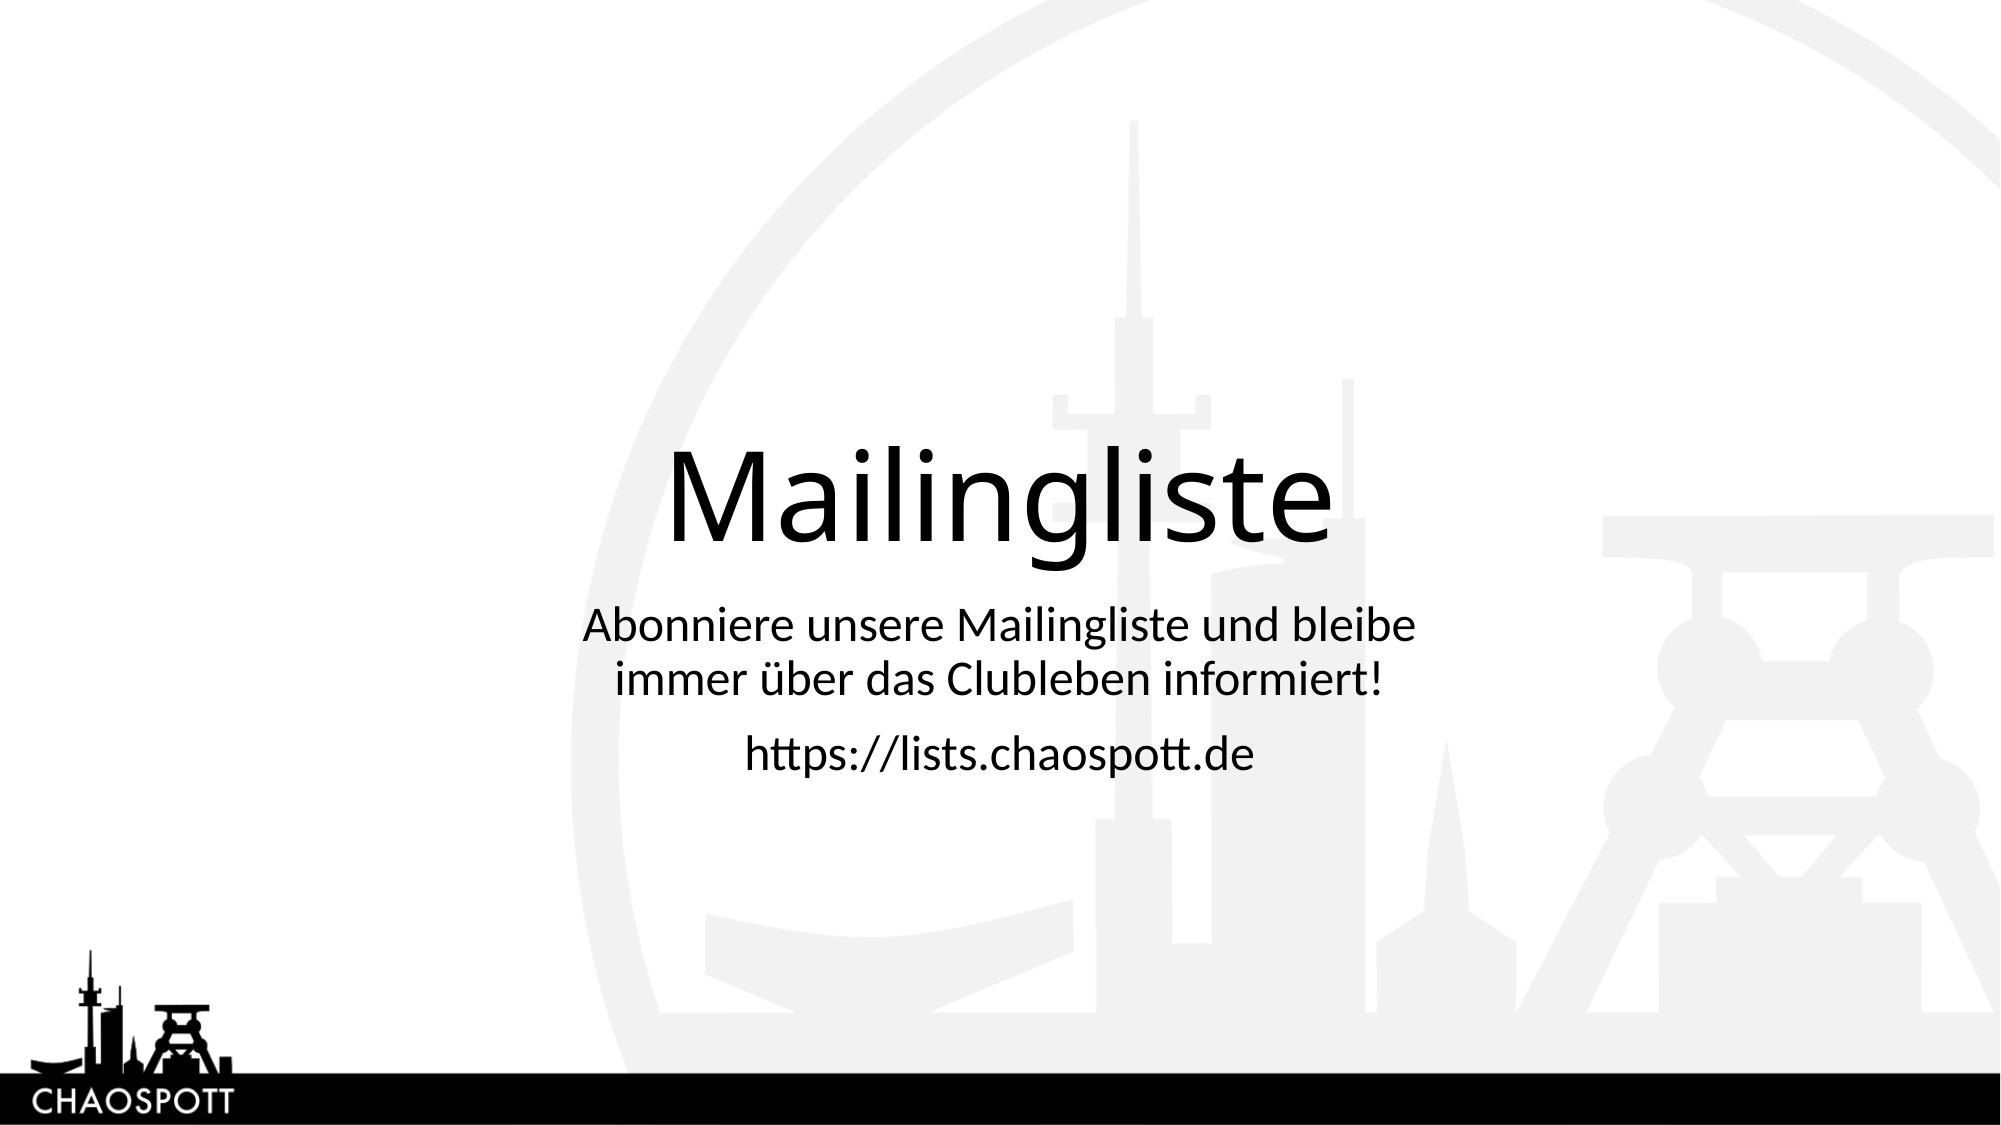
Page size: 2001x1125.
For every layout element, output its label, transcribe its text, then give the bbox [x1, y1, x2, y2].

subtitle Abonniere unsere Mailingliste und bleibe immer über das Clubleben informiert! https://lists.chaospott.de [249, 590, 1750, 863]
picture [0, 0, 2001, 1125]
title Mailingliste [249, 184, 1750, 576]
